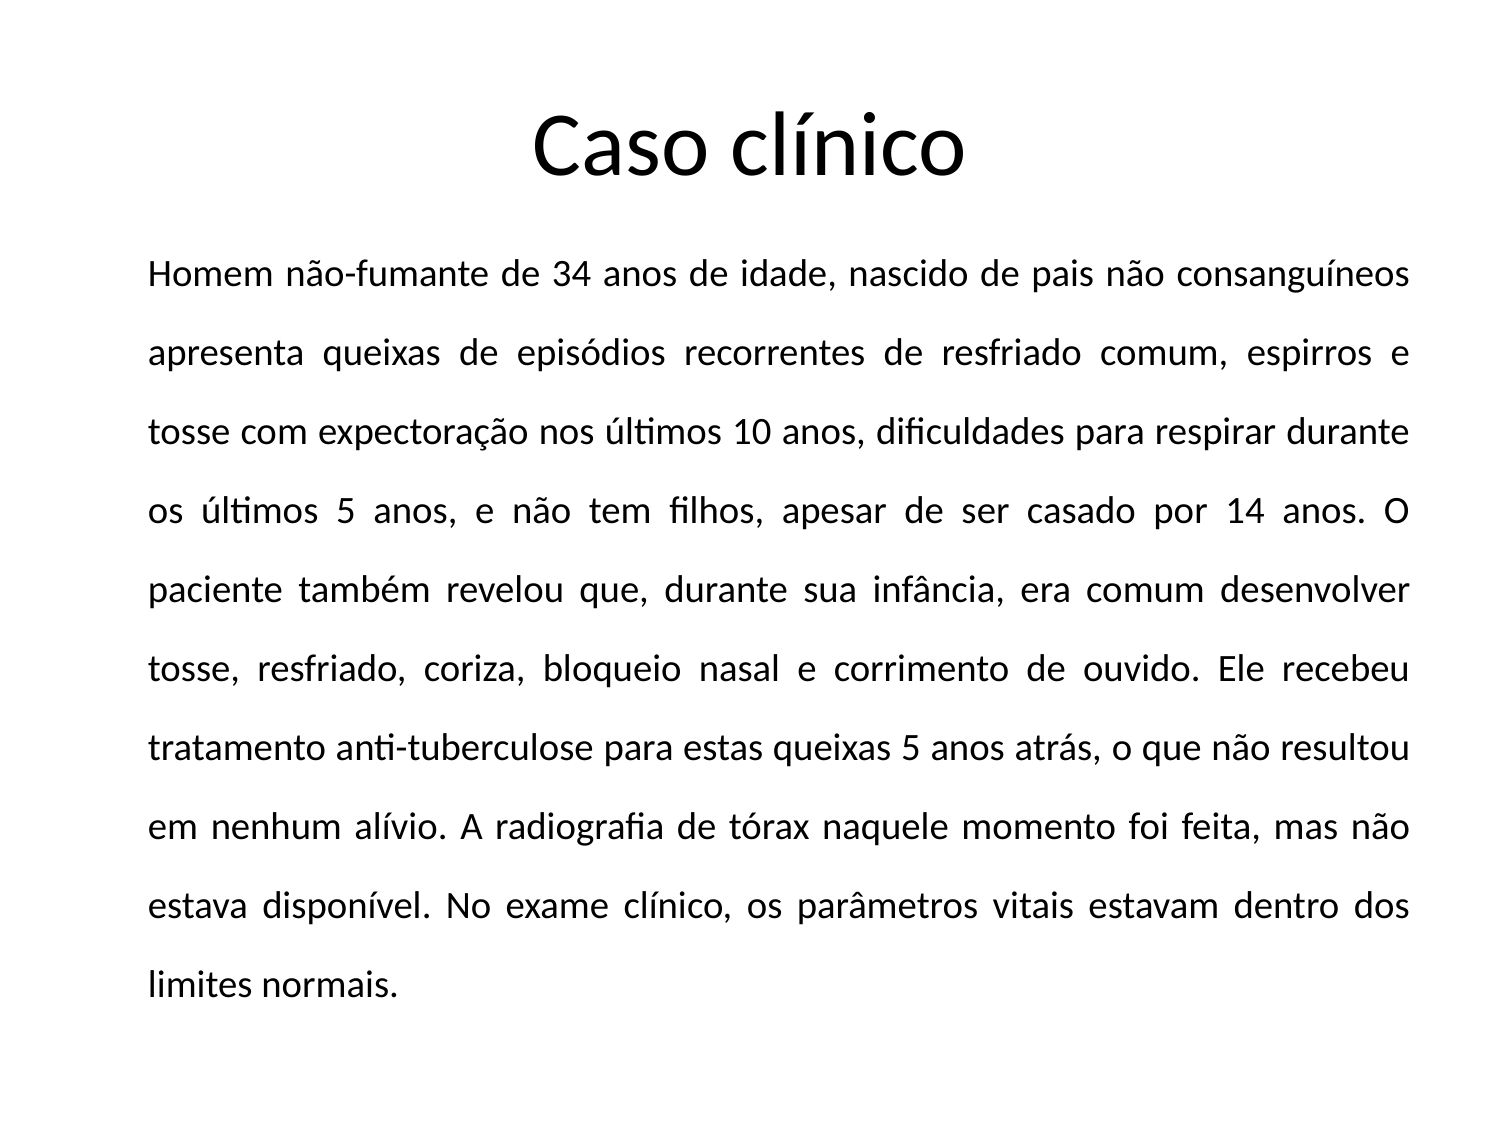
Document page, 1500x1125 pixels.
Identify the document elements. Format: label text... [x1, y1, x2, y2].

title Caso clínico [75, 45, 1425, 233]
list Homem não-fumante de 34 anos de idade, nascido de pais não consanguíneos apresenta queixas de episódios recorrentes de resfriado comum, espirros e tosse com expectoração nos últimos 10 anos, dificuldades para respirar durante os últimos 5 anos, e não tem filhos, apesar de ser casado por 14 anos. O paciente também revelou que, durante sua infância, era comum desenvolver tosse, resfriado, coriza, bloqueio nasal e corrimento de ouvido. Ele recebeu tratamento anti-tuberculose para estas queixas 5 anos atrás, o que não resultou em nenhum alívio. A radiografia de tórax naquele momento foi feita, mas não estava disponível. No exame clínico, os parâmetros vitais estavam dentro dos limites normais. [76, 208, 1427, 1047]
